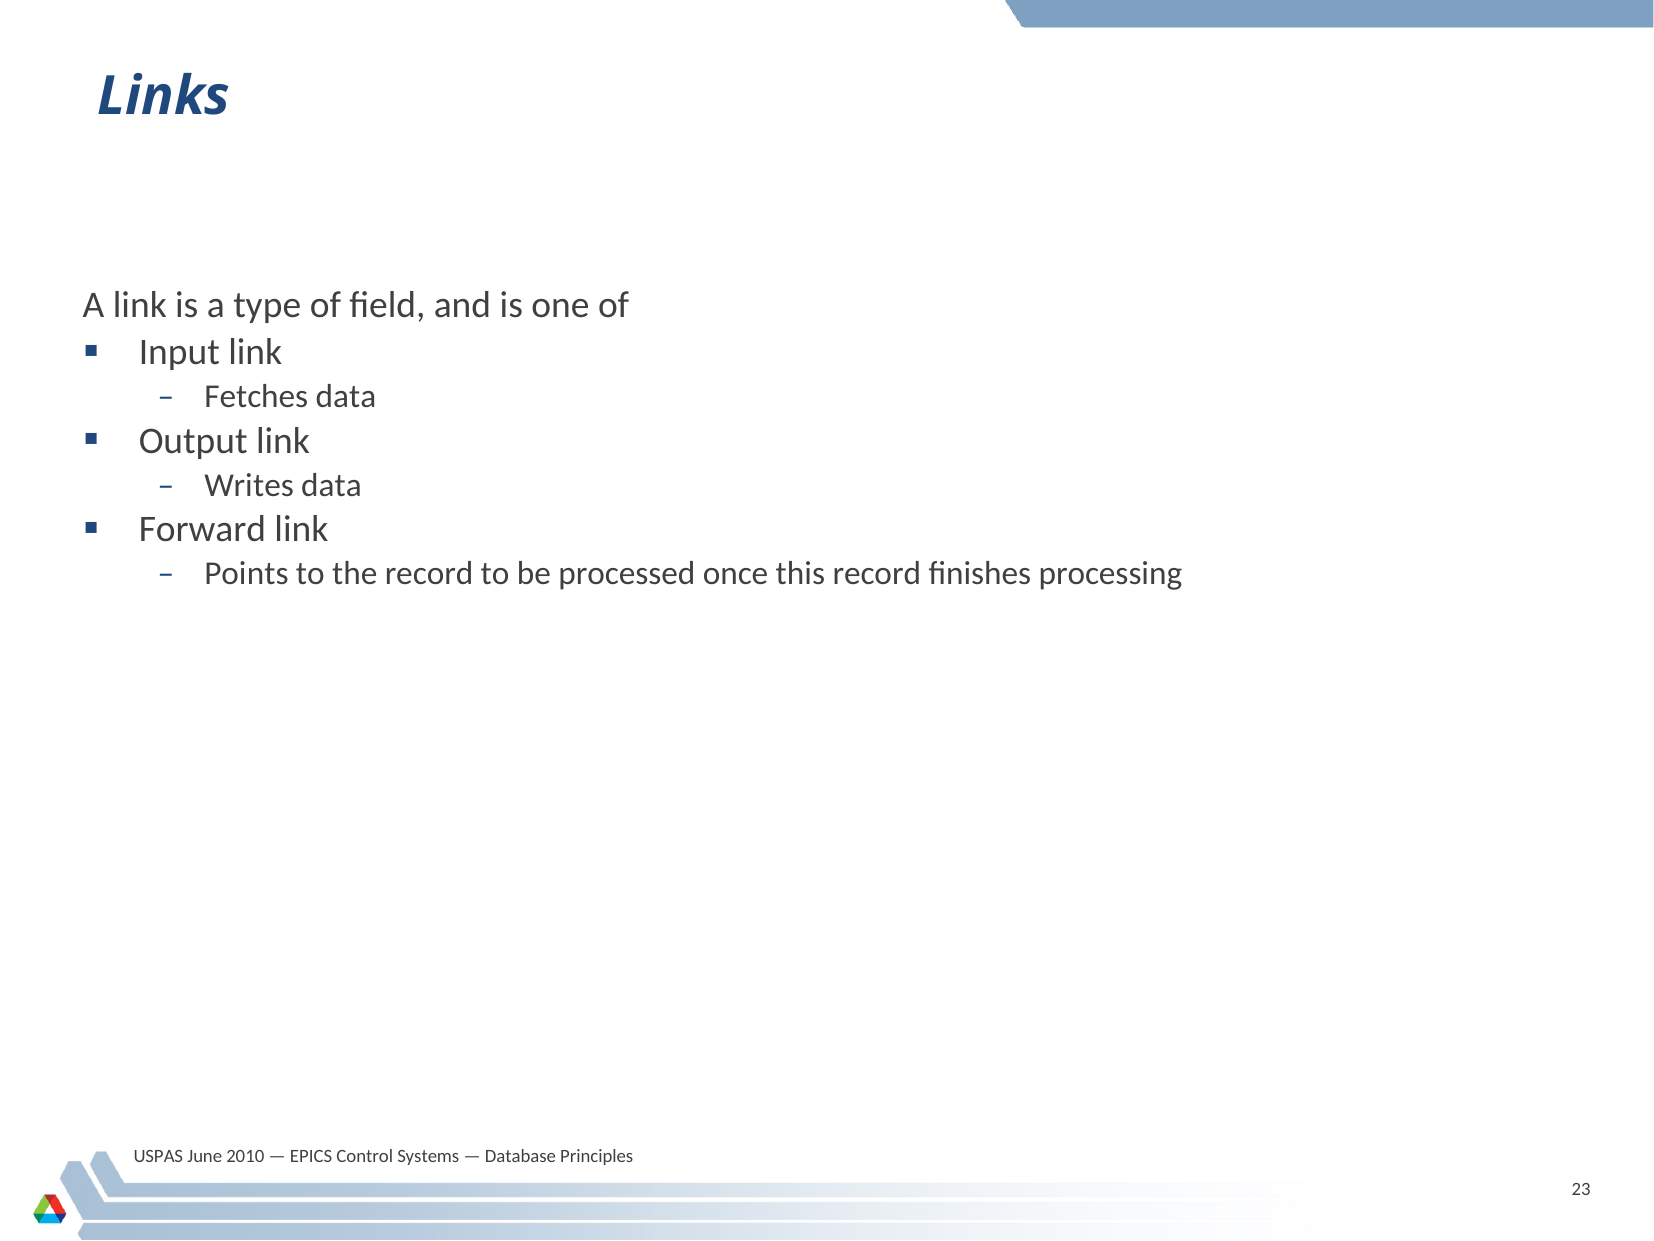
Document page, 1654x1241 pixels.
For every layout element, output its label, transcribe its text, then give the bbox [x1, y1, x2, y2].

title Links [82, 49, 1571, 271]
list A link is a type of field, and is one of Input link Fetches data Output link Writes data Forward link Points to the record to be processed once this record finishes processing [82, 289, 1571, 1108]
picture [0, 1143, 1654, 1240]
picture [0, 0, 1654, 29]
